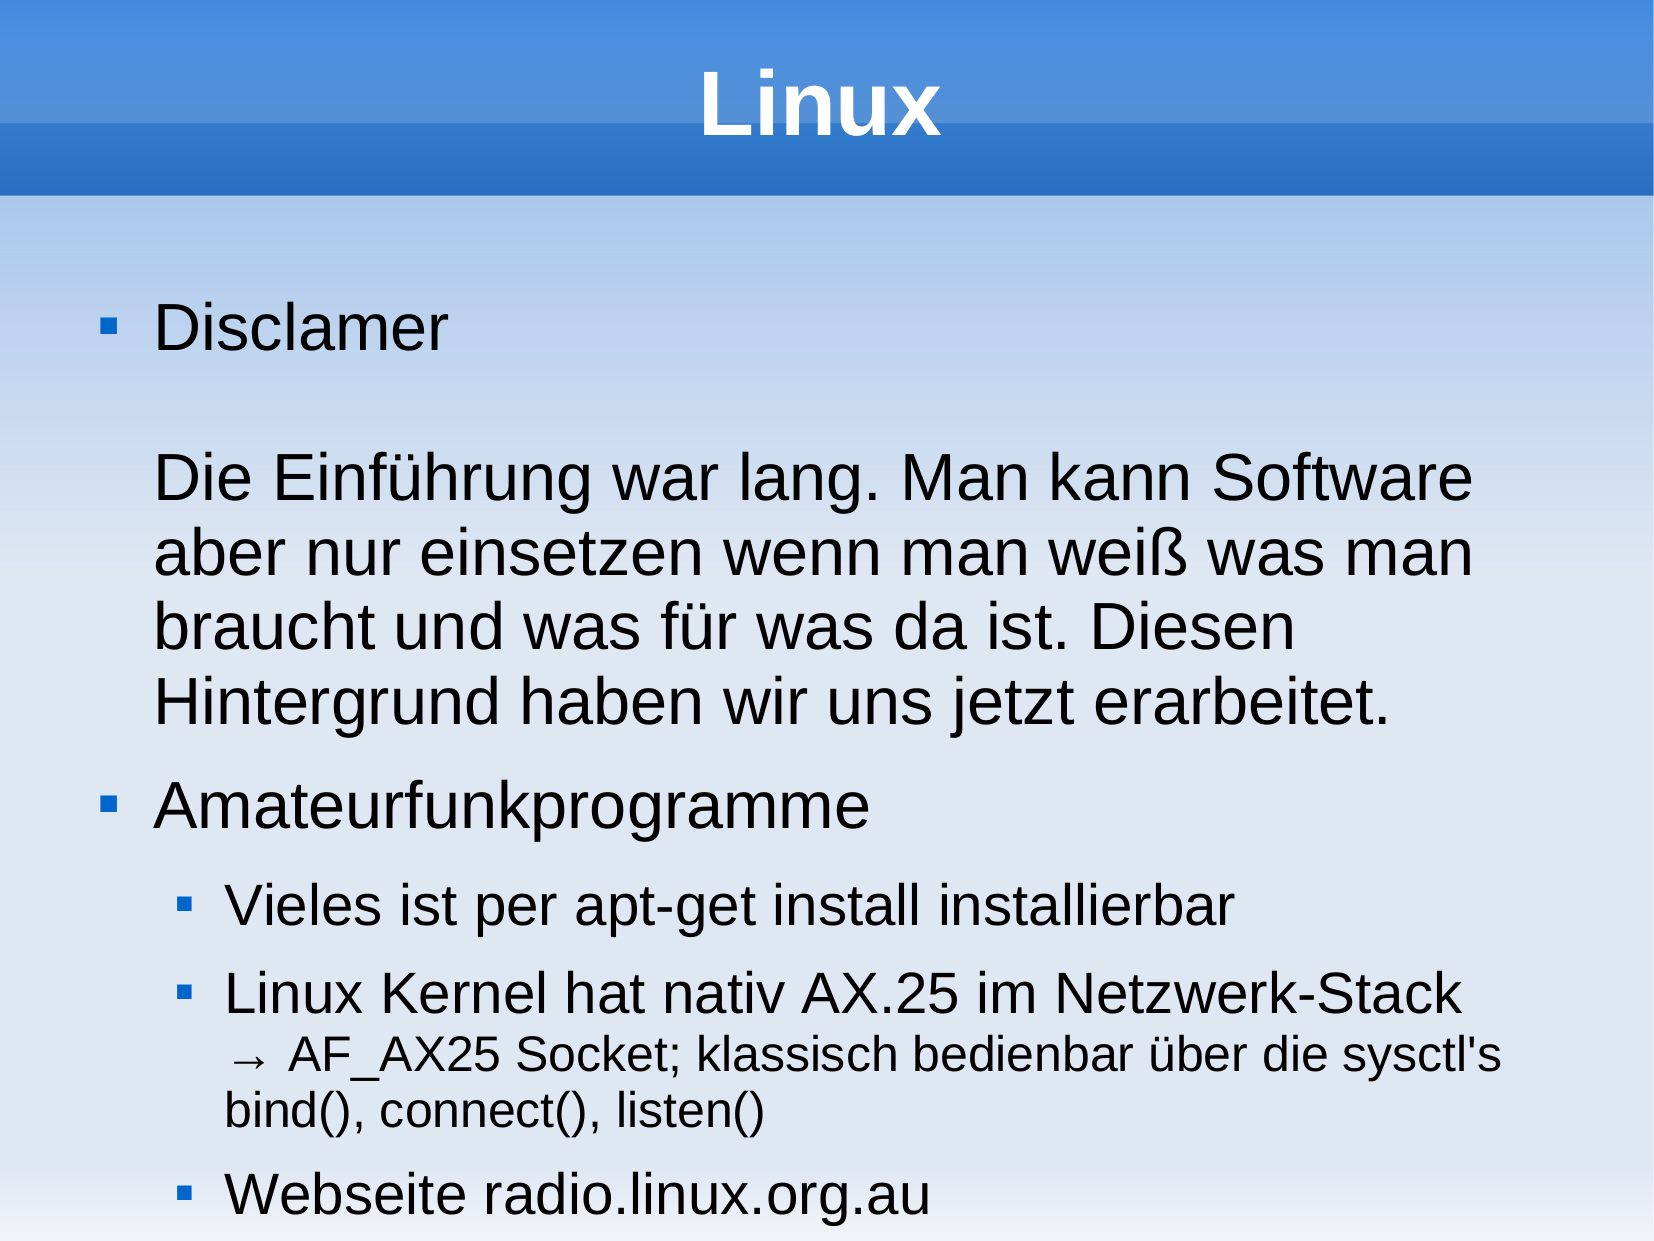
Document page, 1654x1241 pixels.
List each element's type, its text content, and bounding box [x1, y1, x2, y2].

list Disclamer Die Einführung war lang. Man kann Software aber nur einsetzen wenn man weiß was man braucht und was für was da ist. Diesen Hintergrund haben wir uns jetzt erarbeitet. Amateurfunkprogramme Vieles ist per apt-get install installierbar Linux Kernel hat nativ AX.25 im Netzwerk-Stack → AF_AX25 Socket; klassisch bedienbar über die sysctl's bind(), connect(), listen() Webseite radio.linux.org.au [82, 290, 1571, 1227]
picture [0, 0, 1654, 1241]
title Linux [76, 7, 1565, 200]
